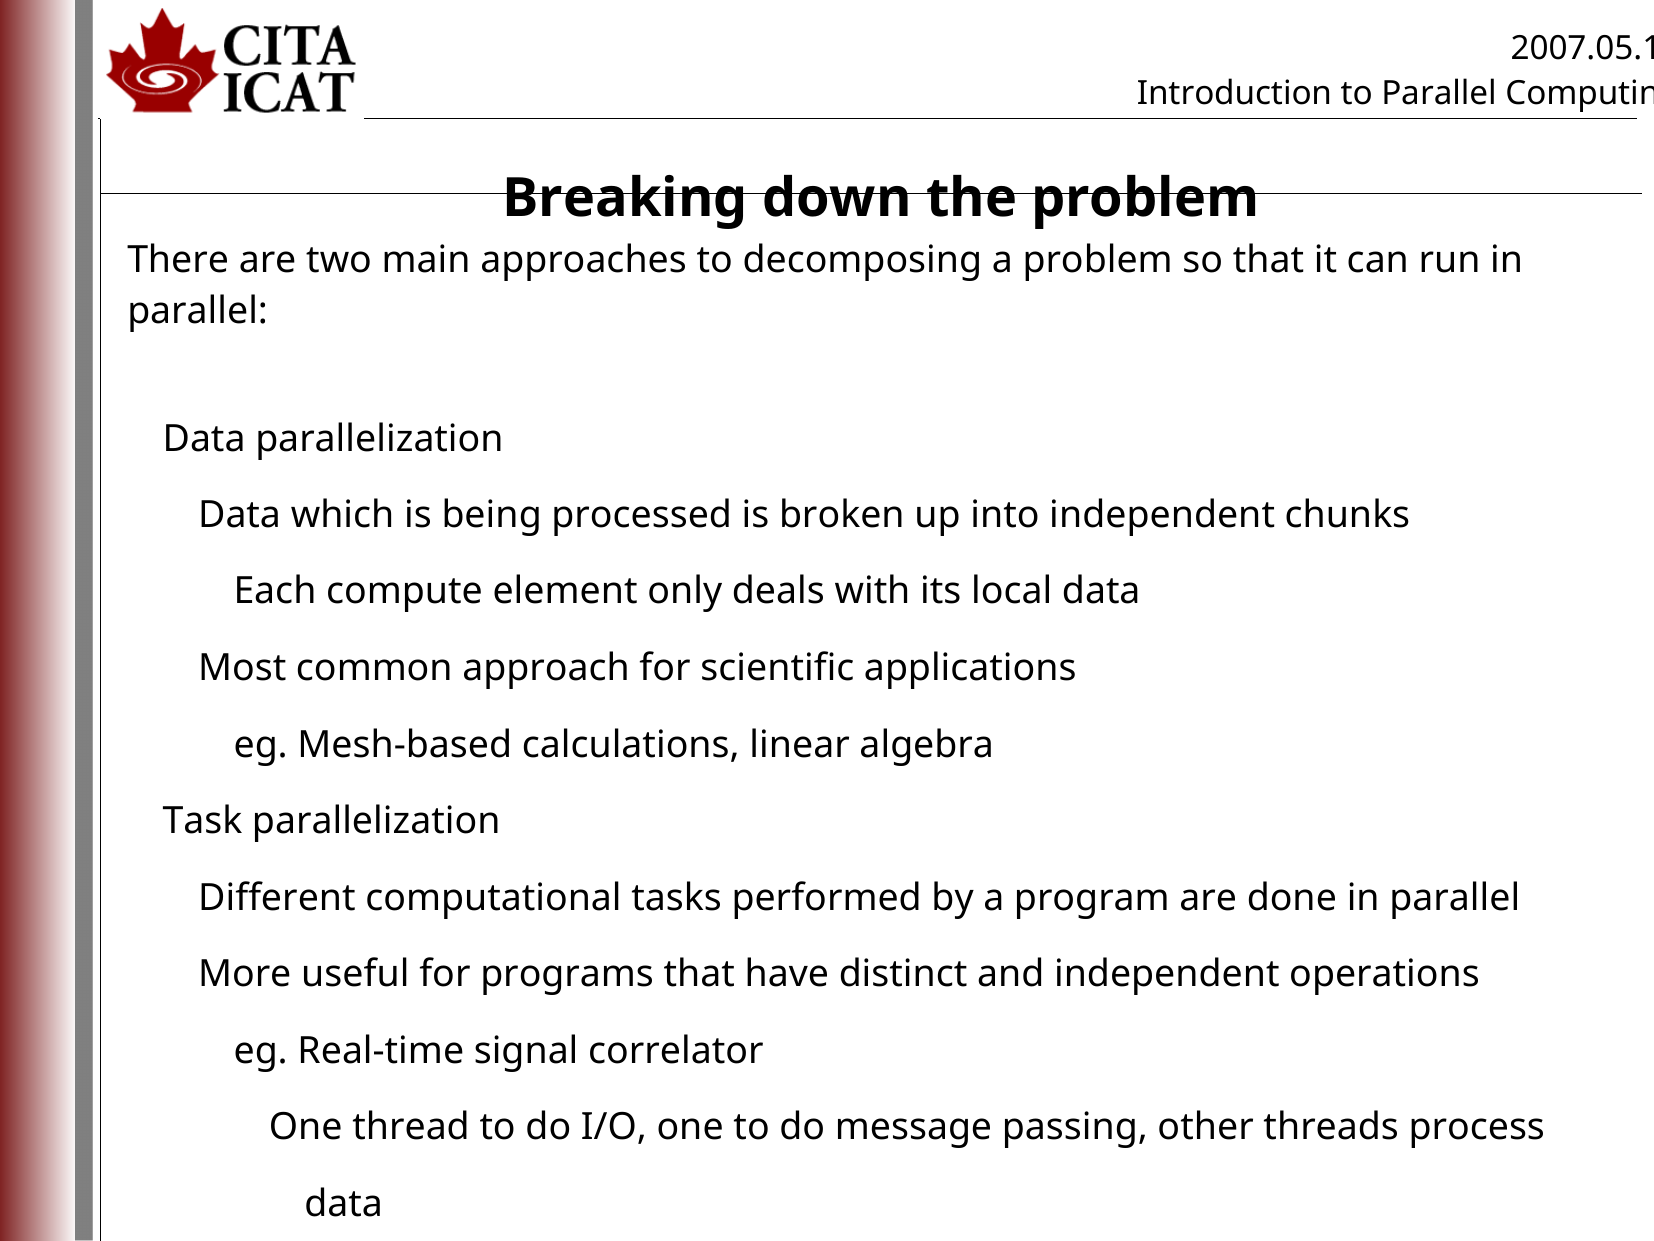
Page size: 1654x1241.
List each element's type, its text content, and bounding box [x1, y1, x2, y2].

text_box [0, 0, 76, 1241]
picture [100, 5, 364, 119]
text_box There are two main approaches to decomposing a problem so that it can run in parallel: Data parallelization Data which is being processed is broken up into independent chunks Each compute element only deals with its local data Most common approach for scientific applications eg. Mesh-based calculations, linear algebra Task parallelization Different computational tasks performed by a program are done in parallel More useful for programs that have distinct and independent operations eg. Real-time signal correlator One thread to do I/O, one to do message passing, other threads process data Fine grained vs coarse grained parallelism Refers to the amount of work that each compute element is given before a synchronization point [112, 225, 1613, 1241]
text_box 2007.05.18 Introduction to Parallel Computing [1122, 16, 1654, 113]
text_box Breaking down the problem [112, 114, 1651, 196]
